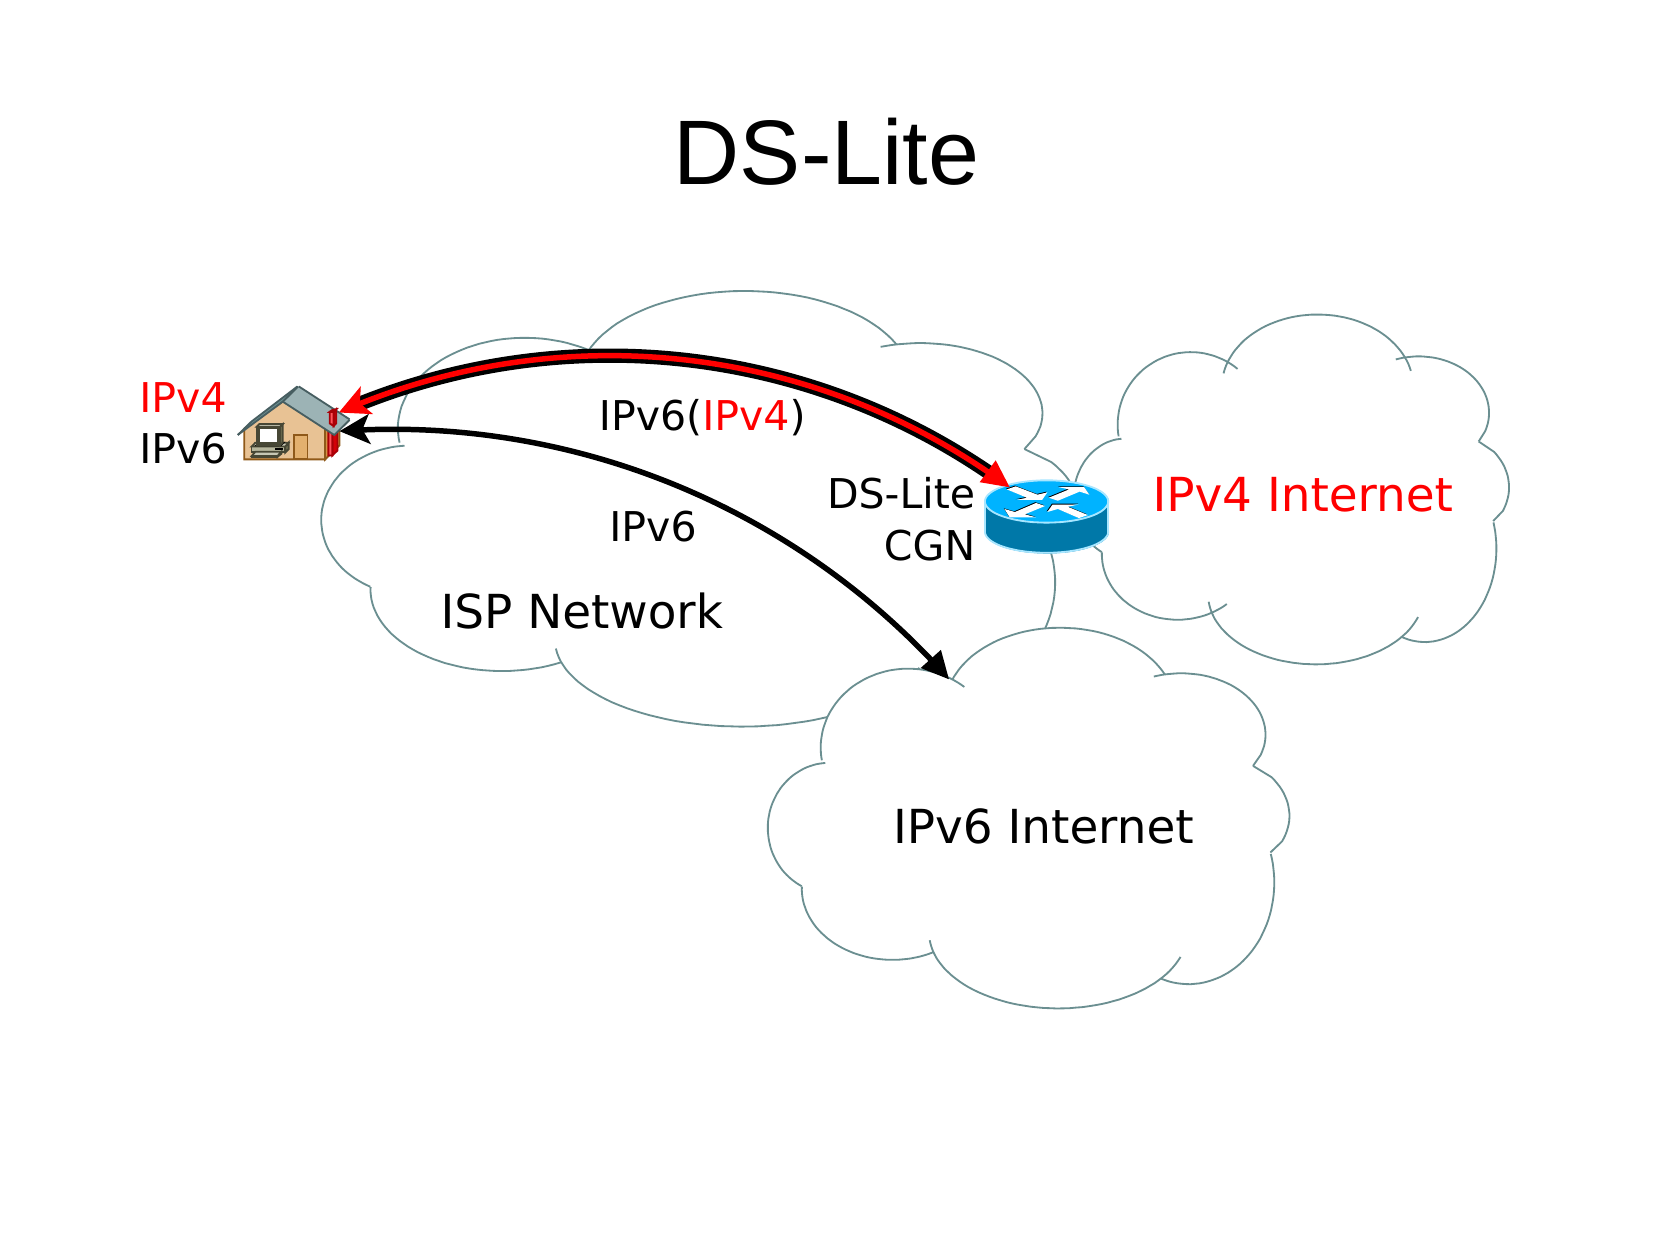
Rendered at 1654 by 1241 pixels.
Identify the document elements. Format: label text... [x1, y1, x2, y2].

title DS-Lite [82, 49, 1571, 257]
picture [143, 290, 1510, 1010]
